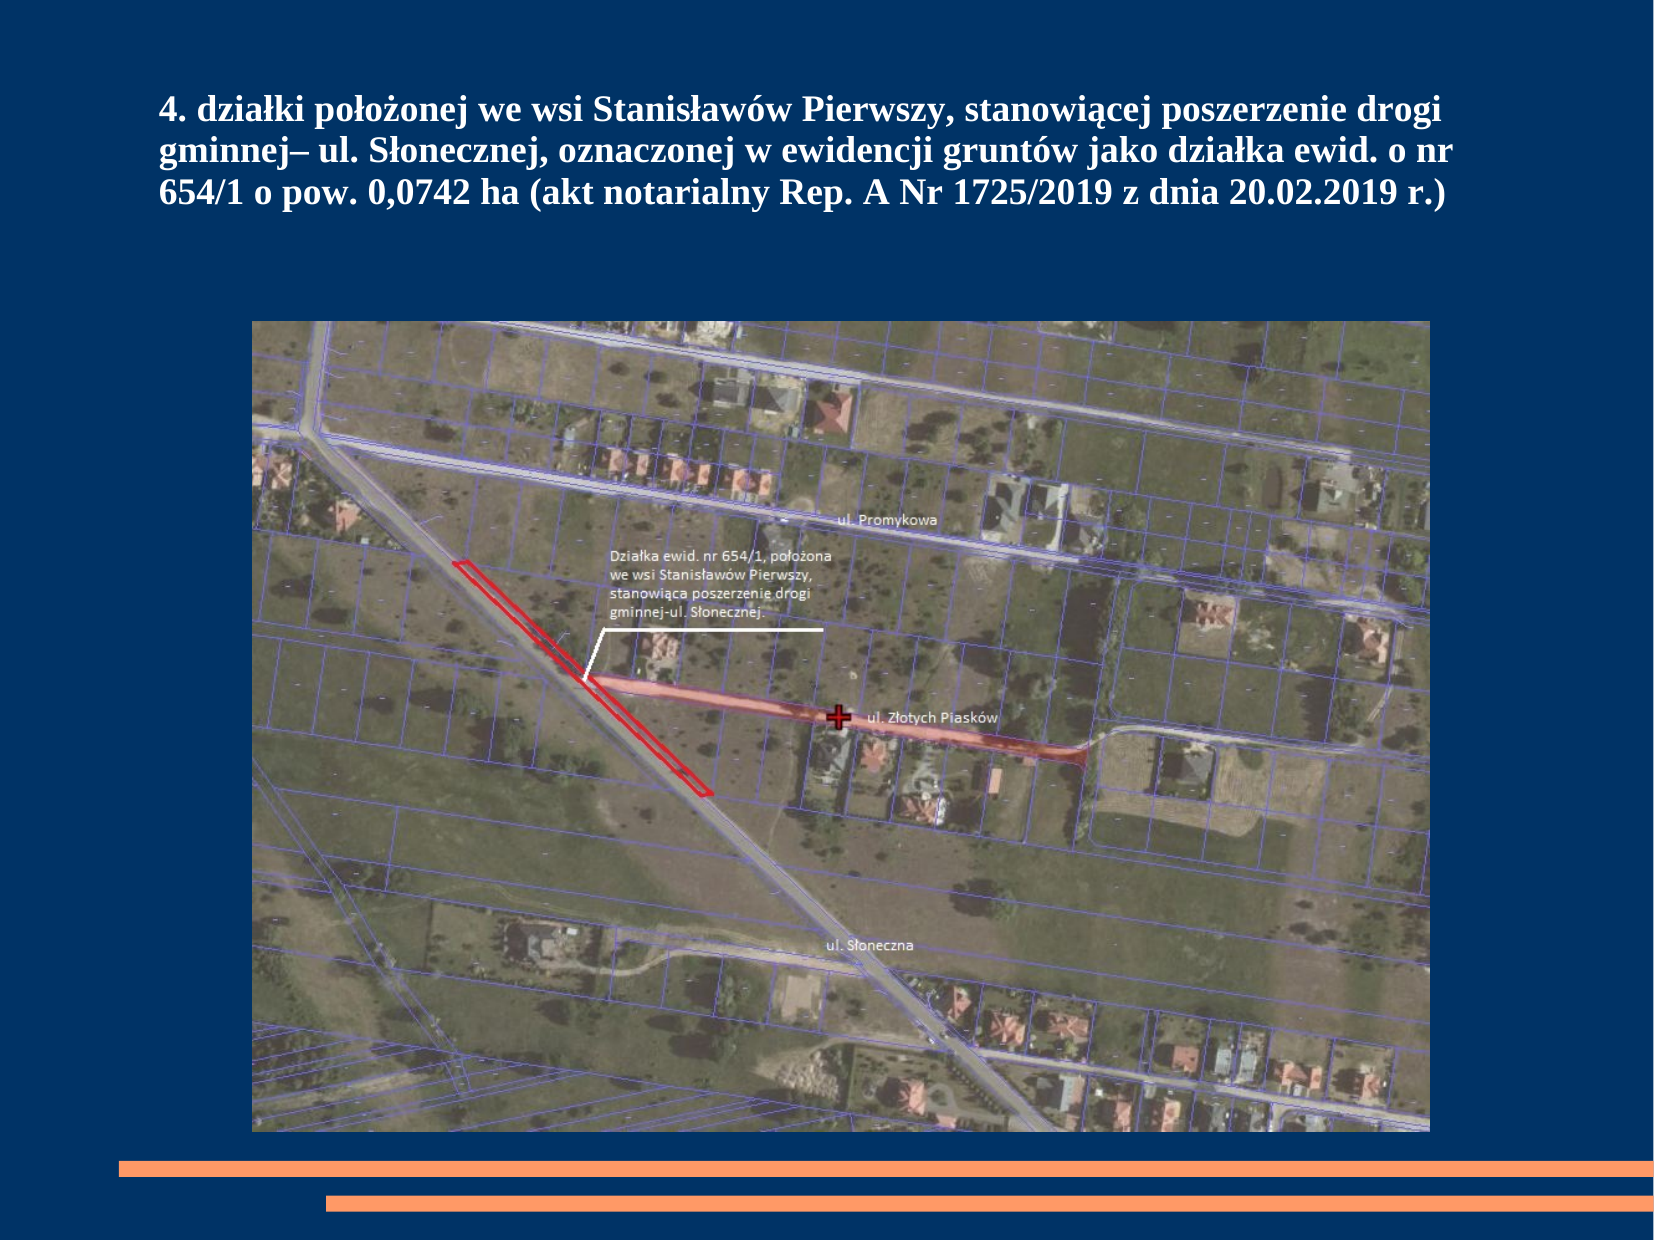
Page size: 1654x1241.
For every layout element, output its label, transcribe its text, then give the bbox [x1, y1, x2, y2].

title 4. działki położonej we wsi Stanisławów Pierwszy, stanowiącej poszerzenie drogi gminnej– ul. Słonecznej, oznaczonej w ewidencji gruntów jako działka ewid. o nr 654/1 o pow. 0,0742 ha (akt notarialny Rep. A Nr 1725/2019 z dnia 20.02.2019 r.) [121, 46, 1534, 254]
picture [252, 321, 1430, 1132]
